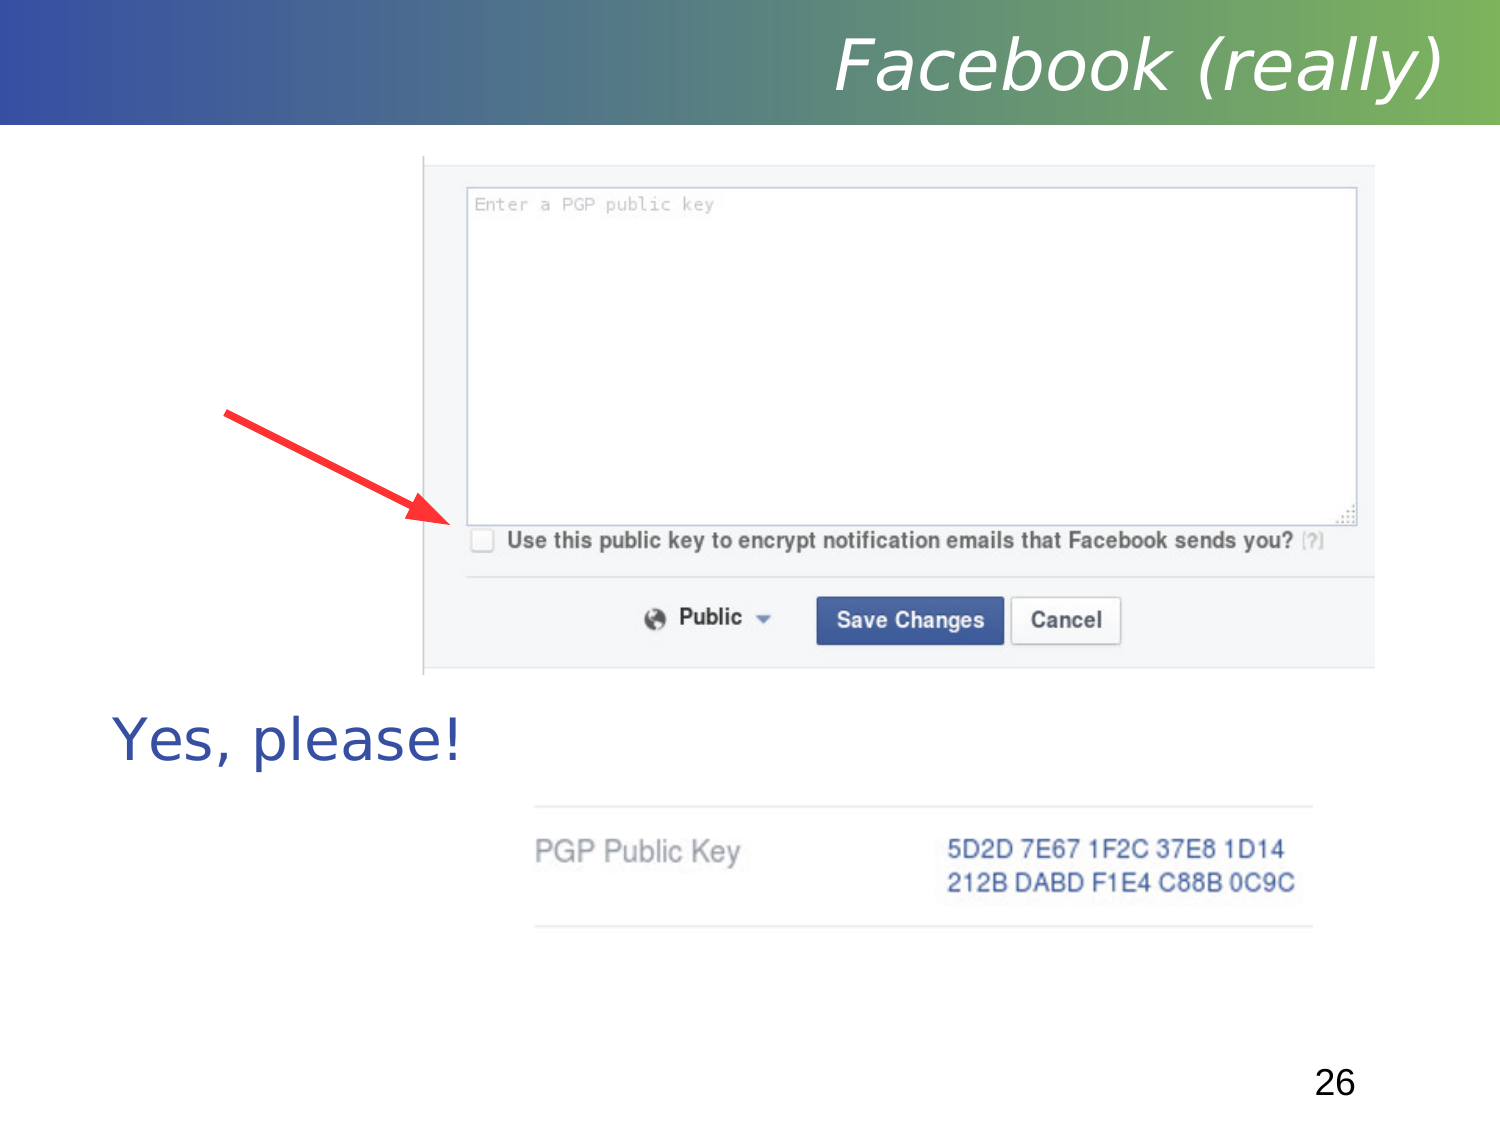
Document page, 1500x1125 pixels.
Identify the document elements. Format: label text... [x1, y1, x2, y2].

list Yes, please! [70, 187, 1438, 1088]
title Facebook (really) [62, 12, 1463, 113]
picture [412, 156, 1375, 676]
picture [518, 789, 1313, 938]
